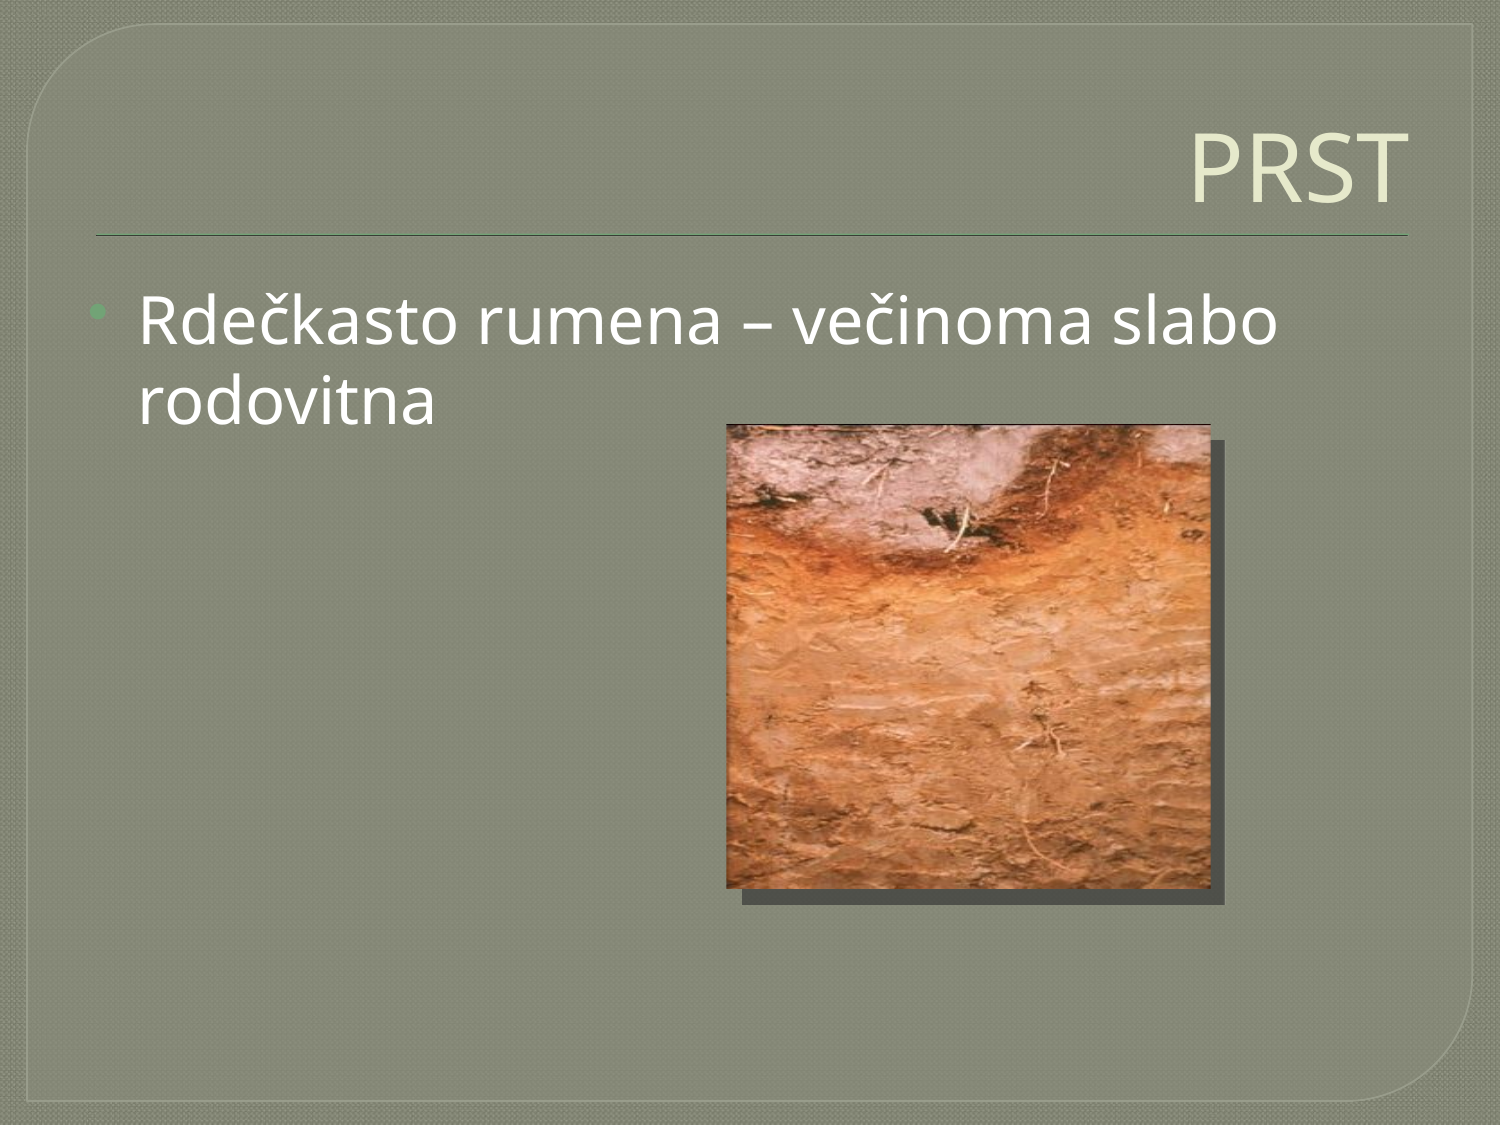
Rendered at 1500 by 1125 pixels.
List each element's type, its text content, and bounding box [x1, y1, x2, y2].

list Rdečkasto rumena – večinoma slabo rodovitna [75, 270, 1425, 1013]
title PRST [75, 41, 1425, 230]
picture [0, 0, 1500, 1125]
